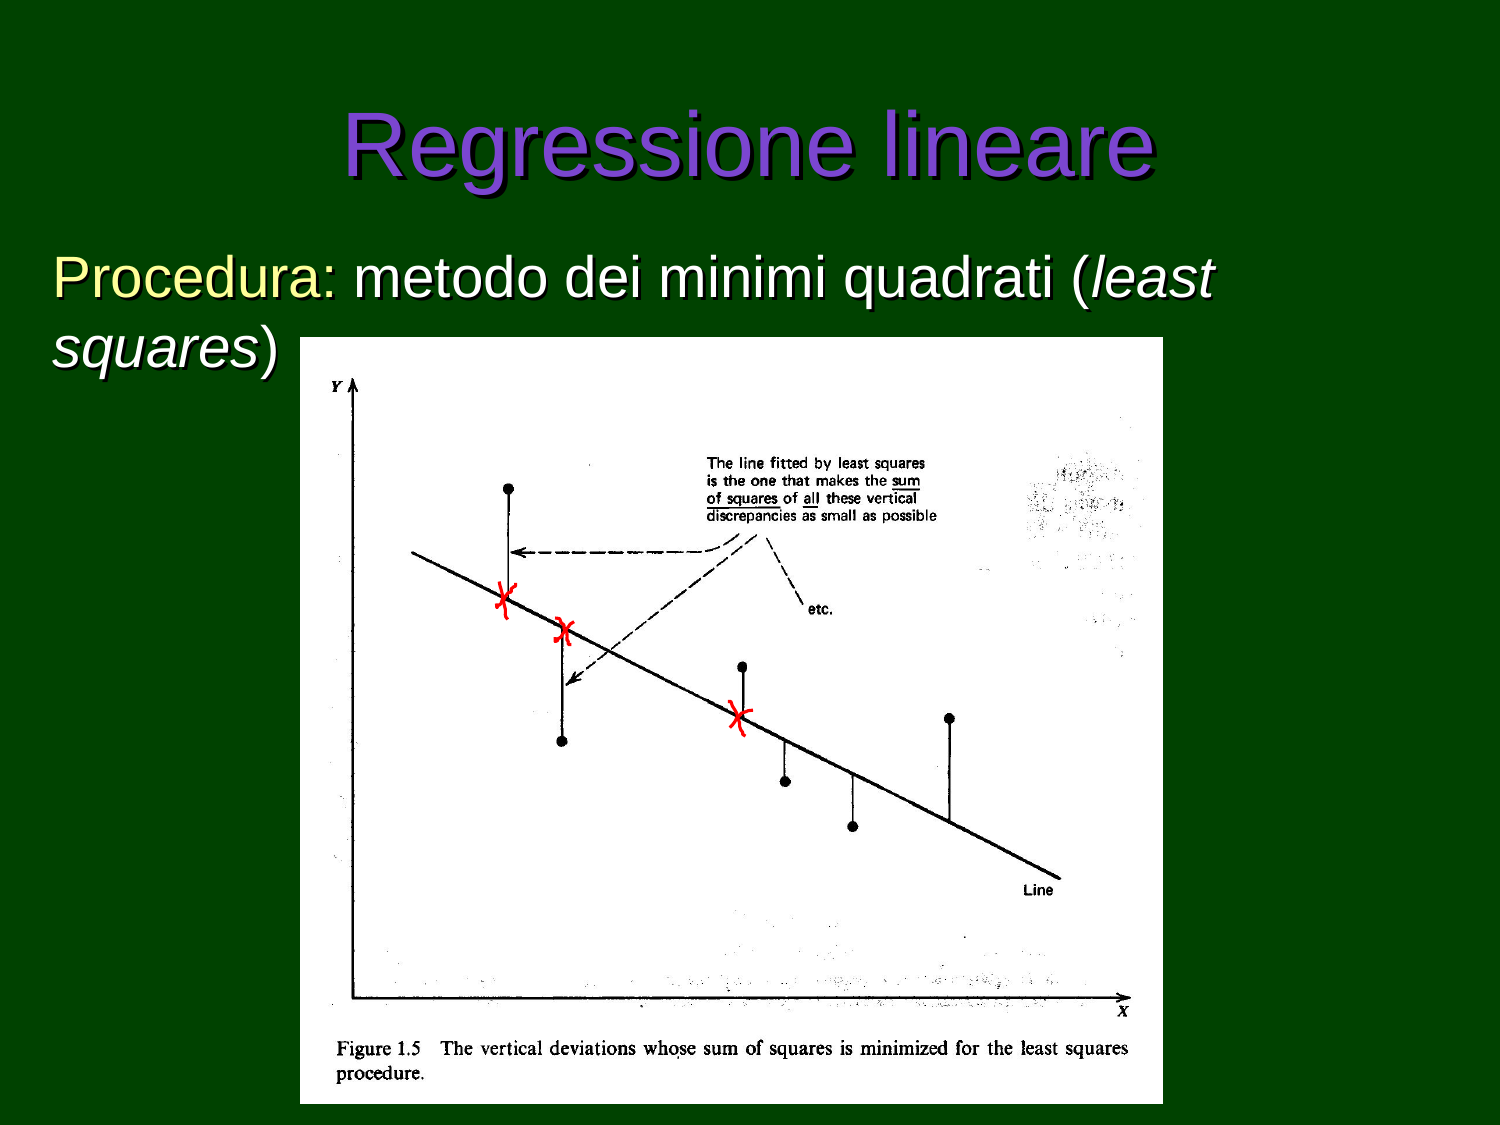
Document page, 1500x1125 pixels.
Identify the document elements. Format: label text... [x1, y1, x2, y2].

list Procedura: metodo dei minimi quadrati (least squares) [37, 231, 1471, 782]
picture [300, 337, 1163, 1104]
title Regressione lineare [75, 45, 1426, 234]
